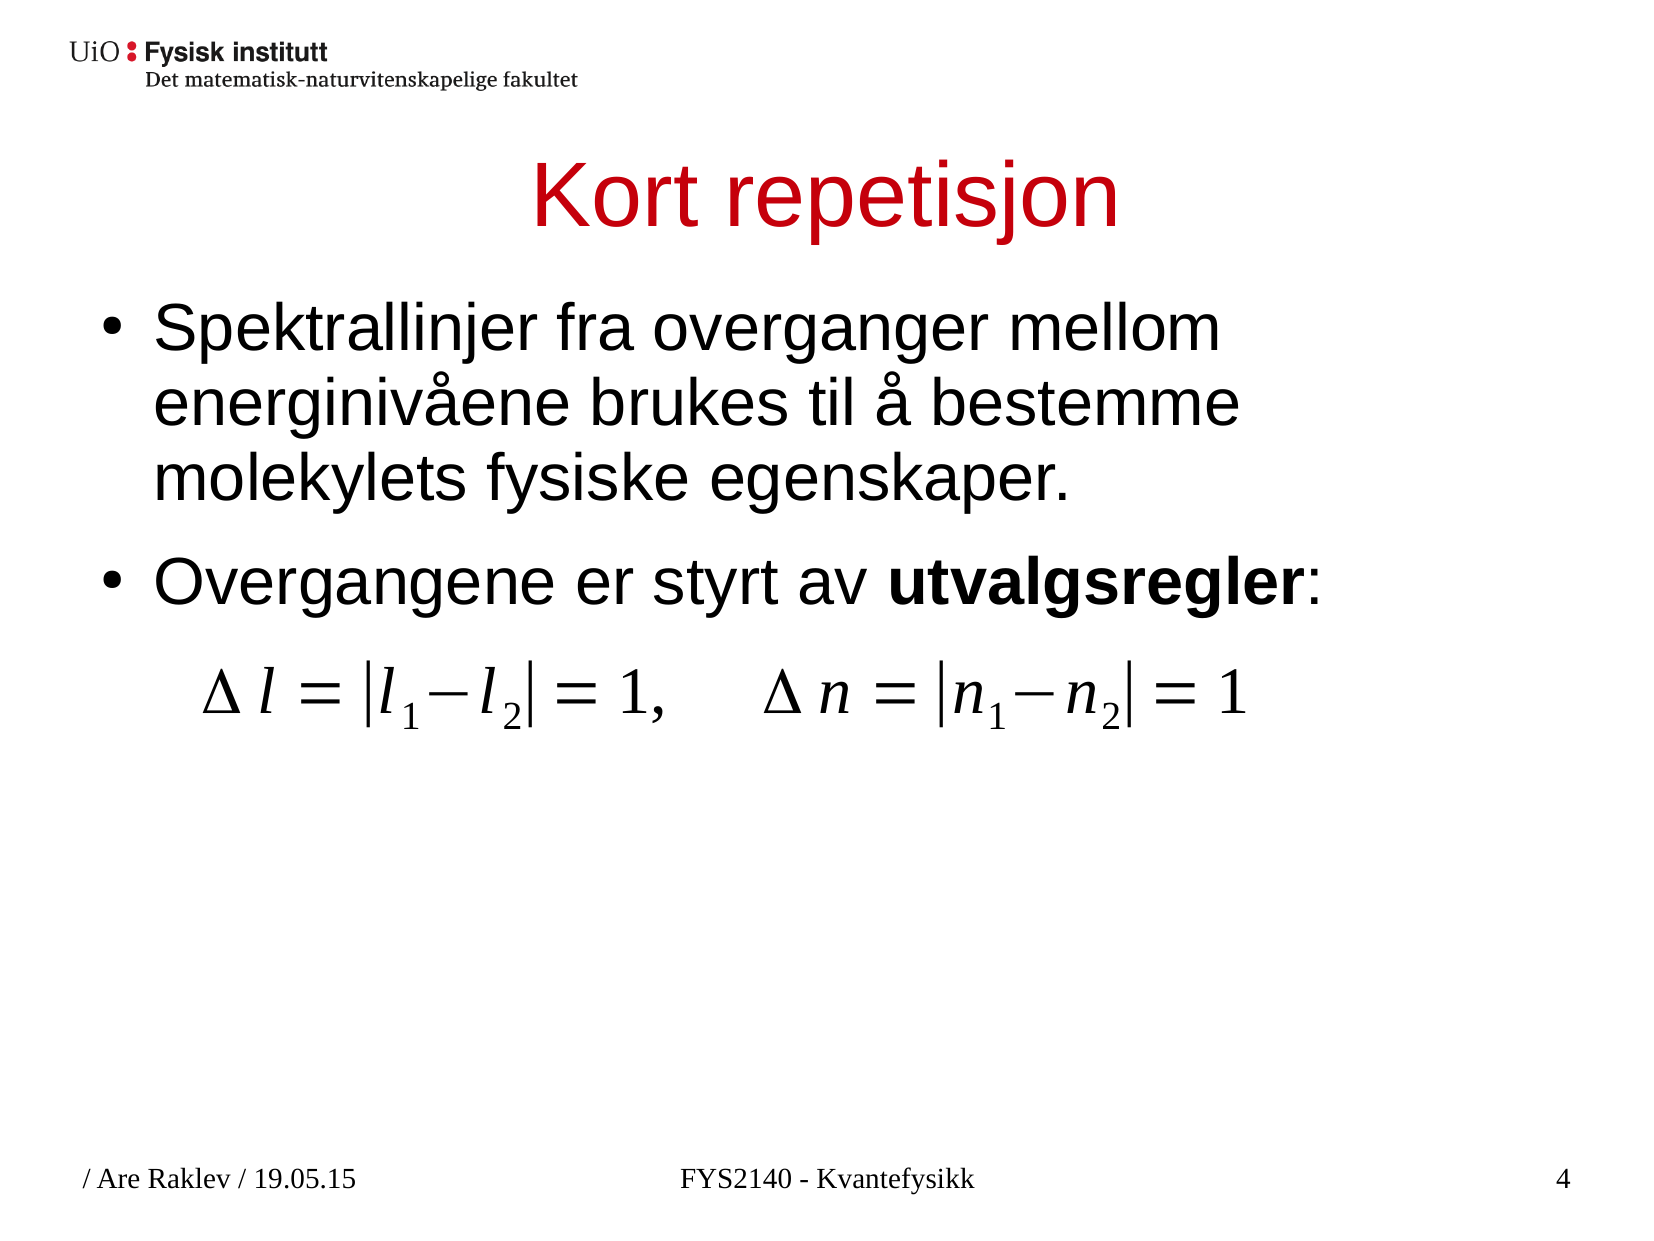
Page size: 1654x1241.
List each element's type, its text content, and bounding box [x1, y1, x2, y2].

chart [193, 654, 1257, 739]
picture [68, 37, 581, 93]
title Kort repetisjon [82, 90, 1571, 298]
list Spektrallinjer fra overganger mellom energinivåene brukes til å bestemme molekylets fysiske egenskaper. Overgangene er styrt av utvalgsregler: [82, 290, 1538, 1126]
